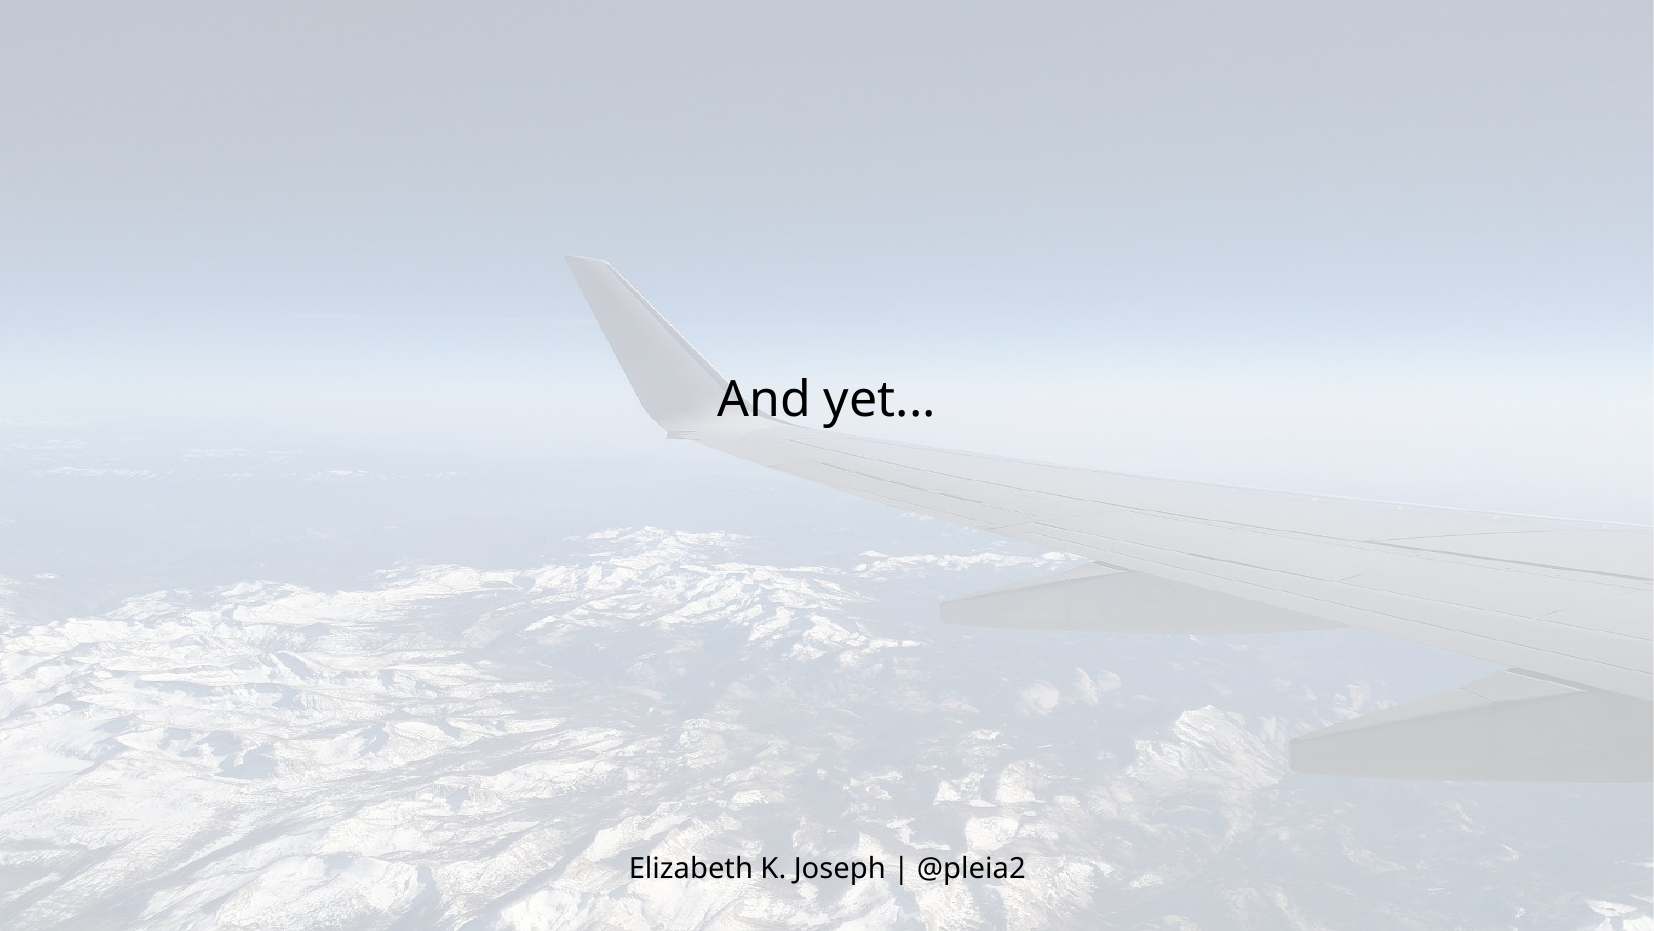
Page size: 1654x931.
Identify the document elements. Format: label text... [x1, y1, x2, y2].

picture [0, 0, 1654, 931]
subtitle And yet... [82, 37, 1571, 758]
